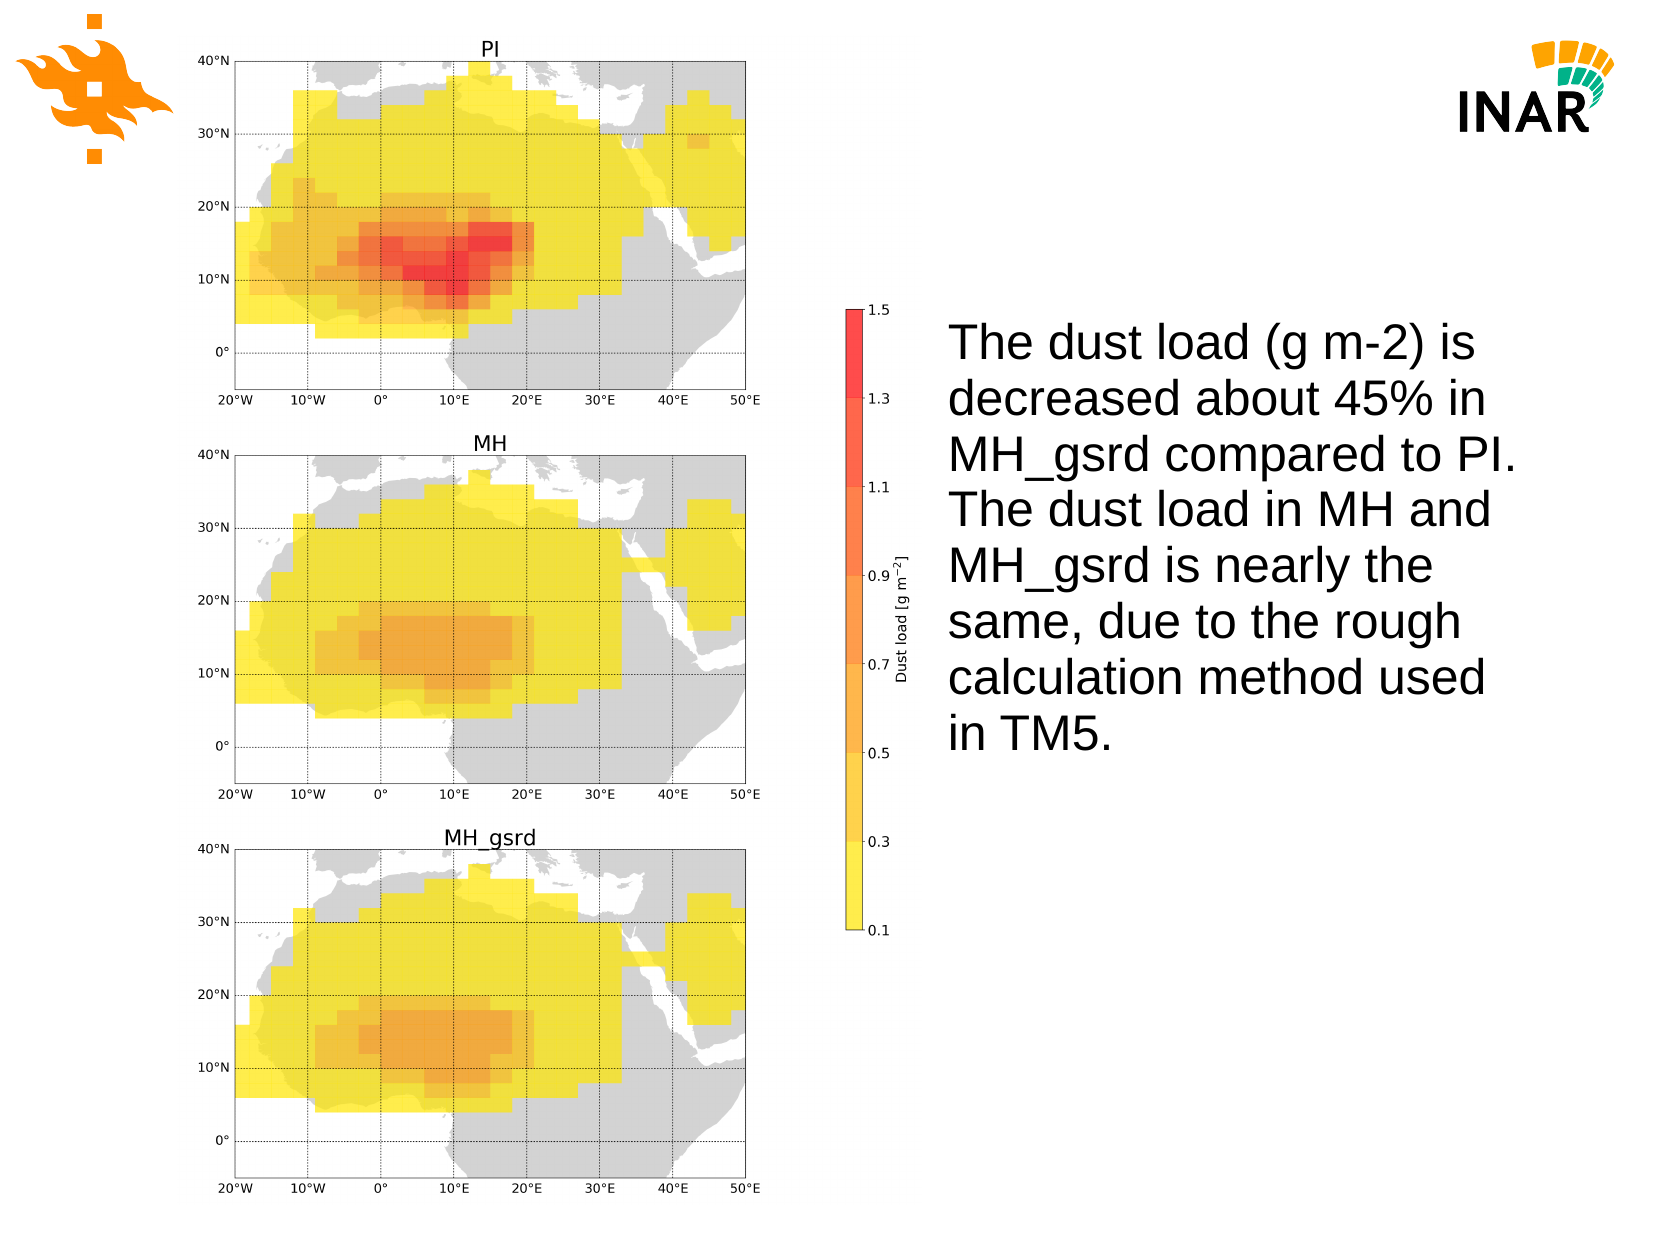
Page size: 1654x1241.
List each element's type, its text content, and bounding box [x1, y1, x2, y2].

picture [0, 0, 922, 1205]
picture [1417, 1, 1652, 179]
text_box The dust load (g m-2) is decreased about 45% in MH_gsrd compared to PI. The dust load in MH and MH_gsrd is nearly the same, due to the rough calculation method used in TM5. [933, 307, 1548, 880]
